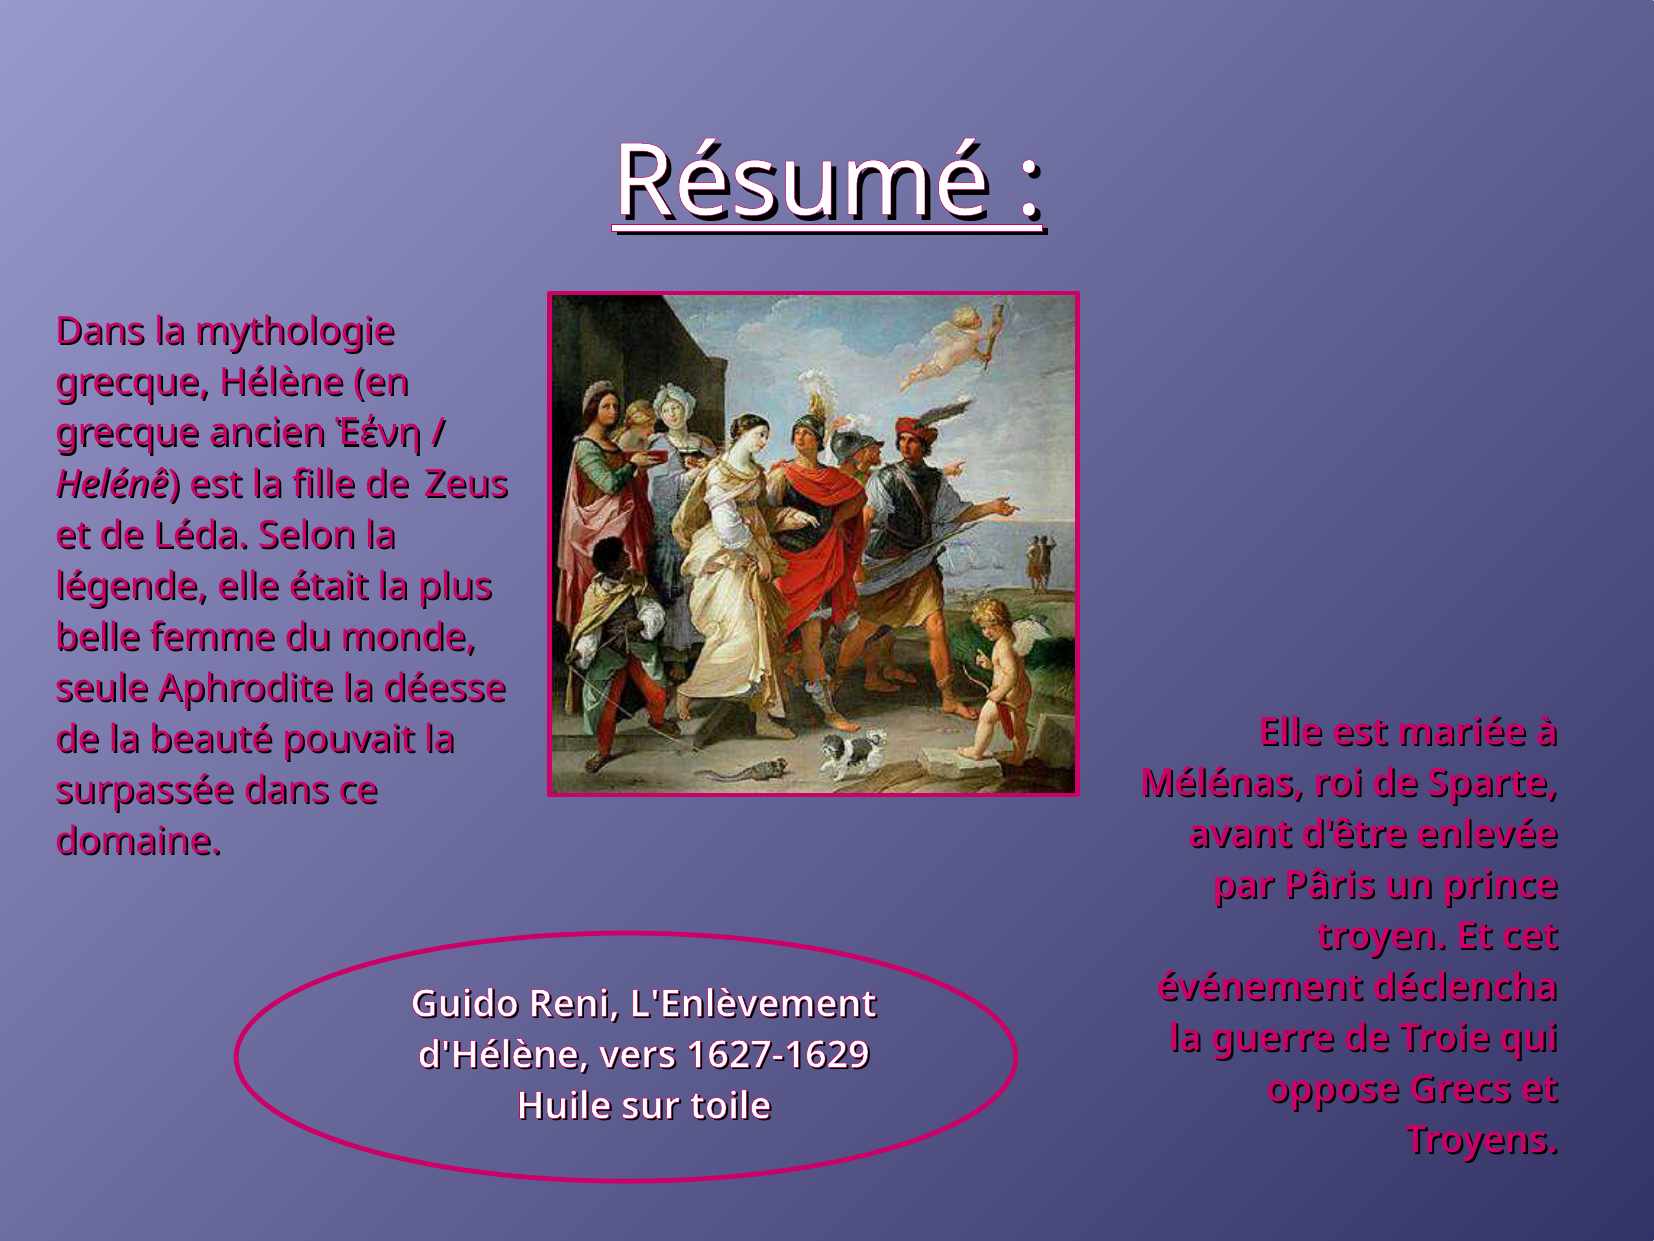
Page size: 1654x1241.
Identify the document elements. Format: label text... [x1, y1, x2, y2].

text_box Guido Reni, L'Enlèvement d'Hélène, vers 1627-1629 Huile sur toile [342, 976, 945, 1189]
text_box Résumé : [259, 100, 1394, 249]
text_box Dans la mythologie grecque, Hélène (en grecque ancien Ἑένη / Helénê) est la fille de Zeus et de Léda. Selon la légende, elle était la plus belle femme du monde, seule Aphrodite la déesse de la beauté pouvait la surpassée dans ce domaine. [40, 295, 537, 859]
text_box Elle est mariée à Mélénas, roi de Sparte, avant d'être enlevée par Pâris un prince troyen. Et cet événement déclencha la guerre de Troie qui oppose Grecs et Troyens. [1111, 696, 1573, 1134]
picture [551, 295, 1075, 793]
